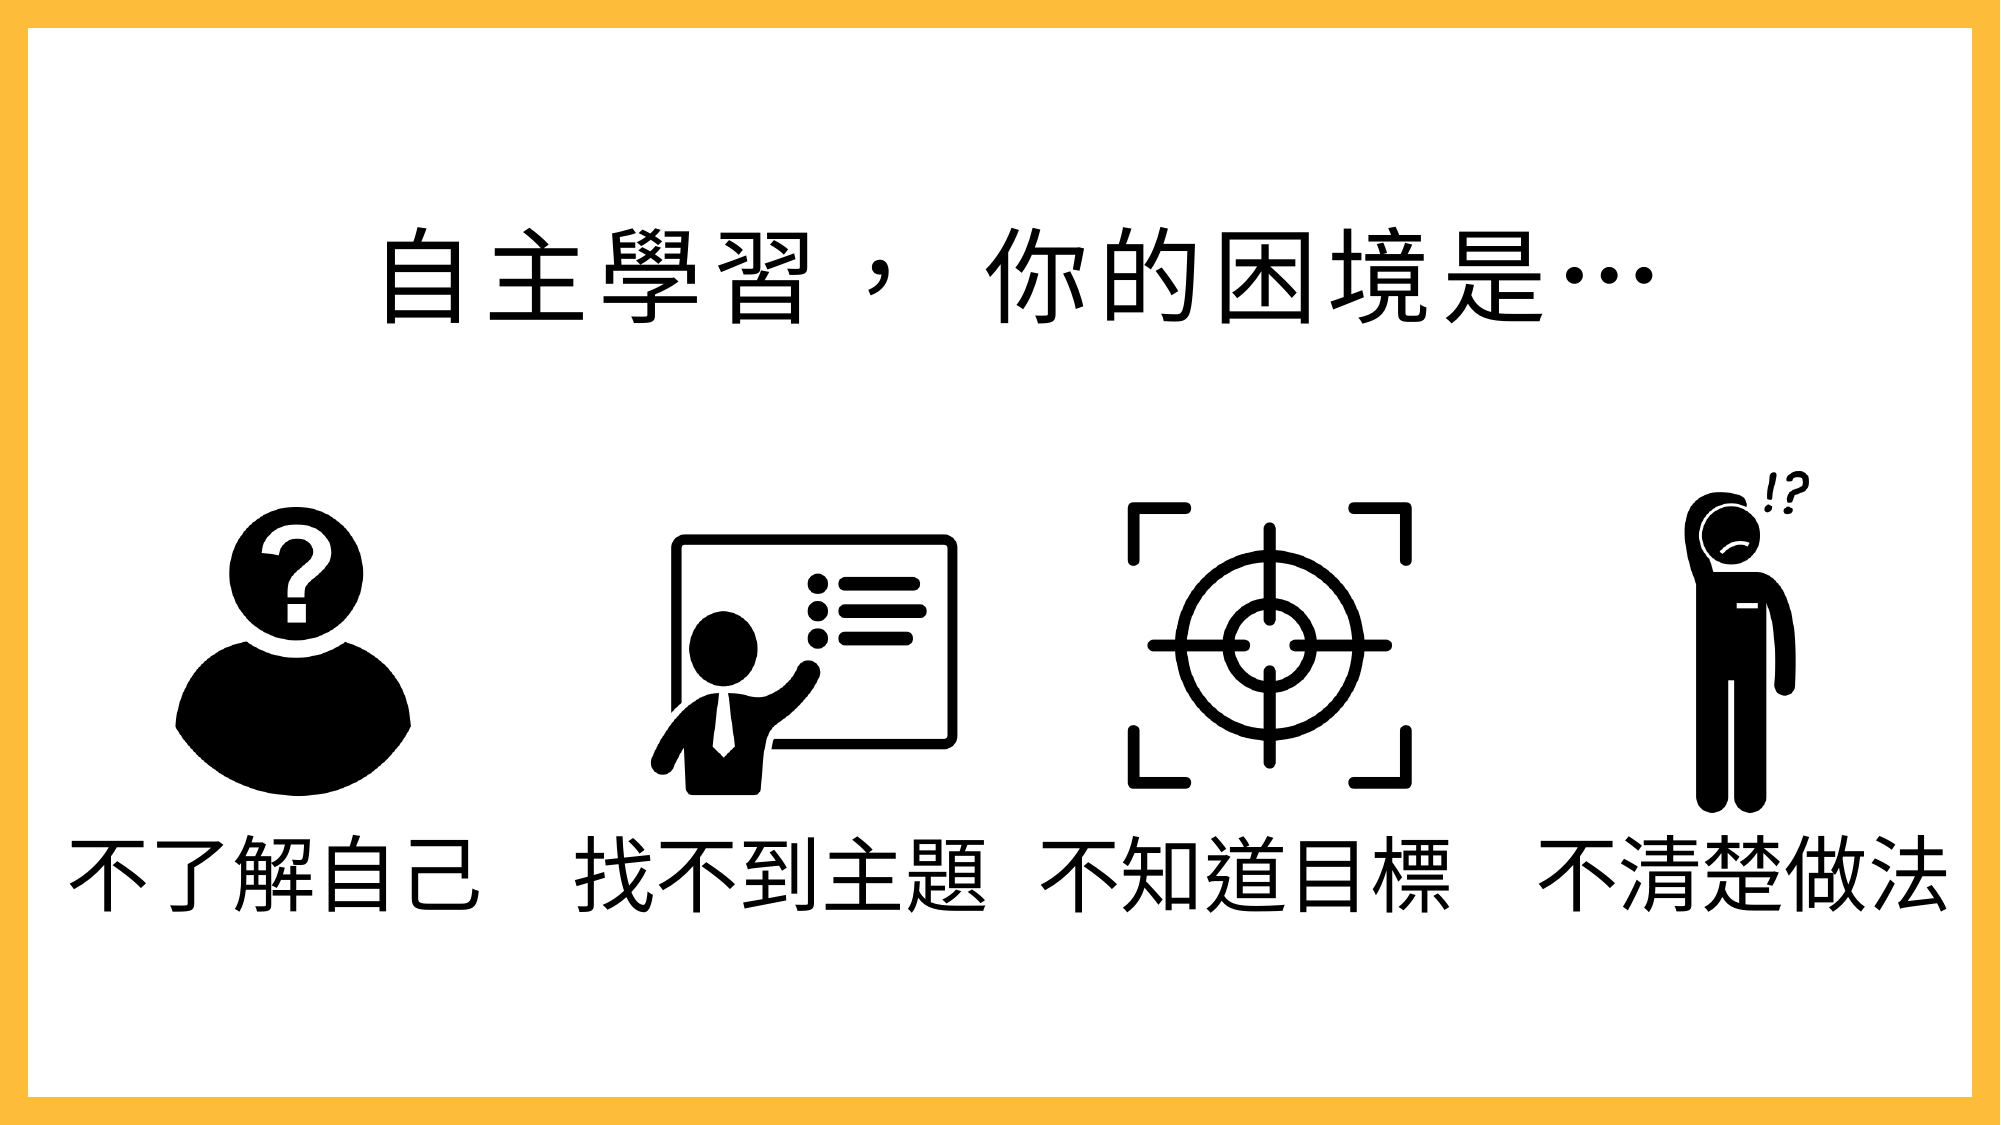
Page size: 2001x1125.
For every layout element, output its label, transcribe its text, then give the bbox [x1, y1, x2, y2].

text_box 不知道目標 [1023, 815, 1516, 1031]
picture [1077, 490, 1462, 815]
picture [591, 471, 1017, 815]
text_box 不清楚做法 [1520, 814, 1972, 1030]
picture [1533, 471, 1960, 814]
text_box 不了解自己 [51, 814, 545, 1030]
text_box 找不到主題 [557, 815, 1023, 1031]
picture [85, 481, 511, 814]
title 自主學習， 你的困境是… [368, 178, 1706, 368]
